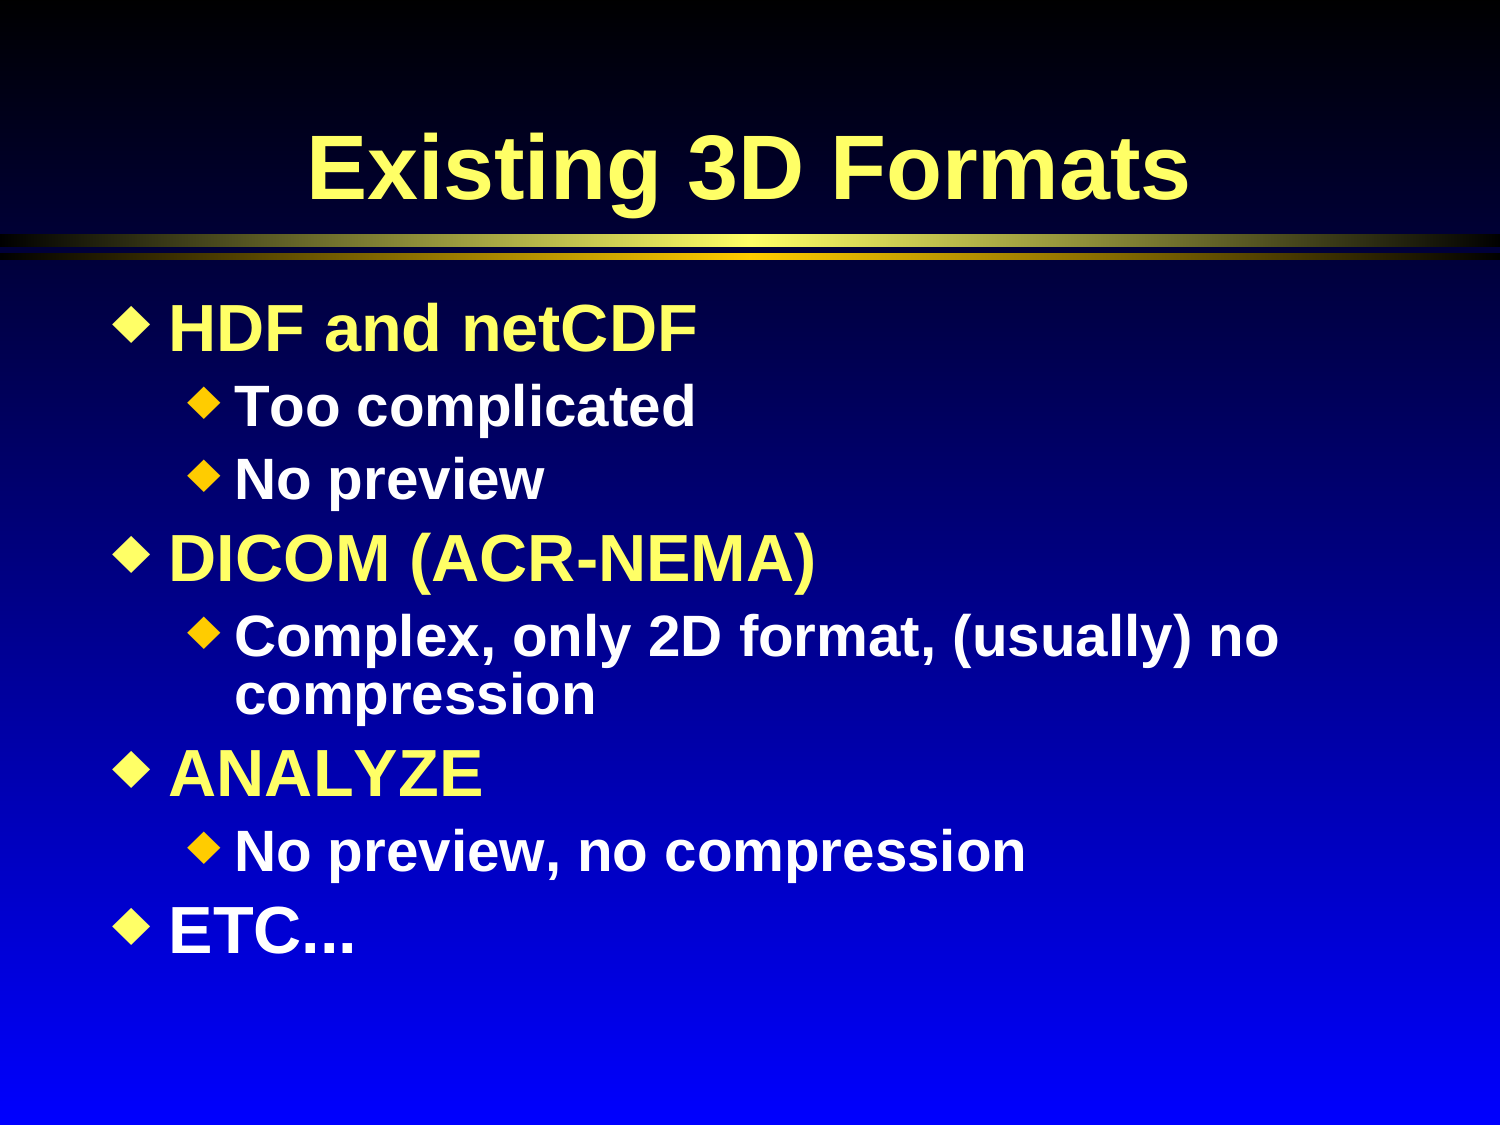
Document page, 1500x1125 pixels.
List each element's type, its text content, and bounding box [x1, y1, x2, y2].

list HDF and netCDF Too complicated No preview DICOM (ACR-NEMA) Complex, only 2D format, (usually) no compression ANALYZE No preview, no compression ETC... [97, 290, 1385, 1088]
title Existing 3D Formats [39, 39, 1460, 227]
